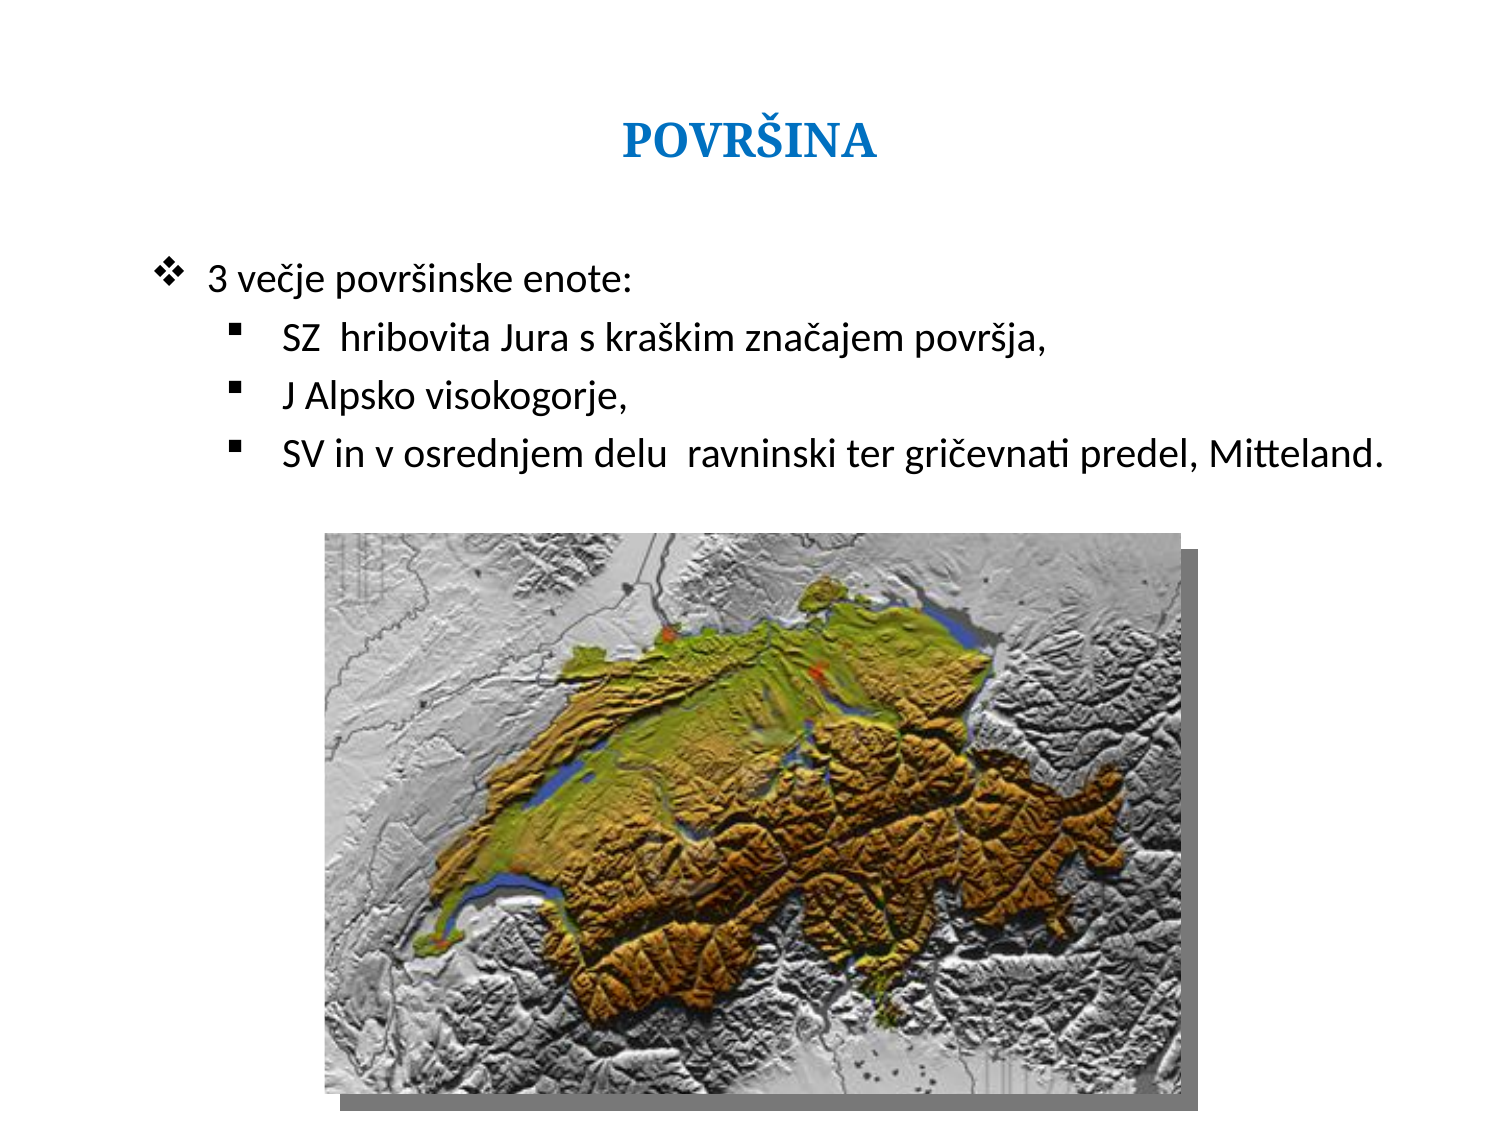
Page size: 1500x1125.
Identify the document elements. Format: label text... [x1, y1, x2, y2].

list 3 večje površinske enote: SZ hribovita Jura s kraškim značajem površja, J Alpsko visokogorje, SV in v osrednjem delu ravninski ter gričevnati predel, Mitteland. [135, 243, 1411, 994]
picture [324, 533, 1181, 1094]
title POVRŠINA [75, 45, 1425, 233]
